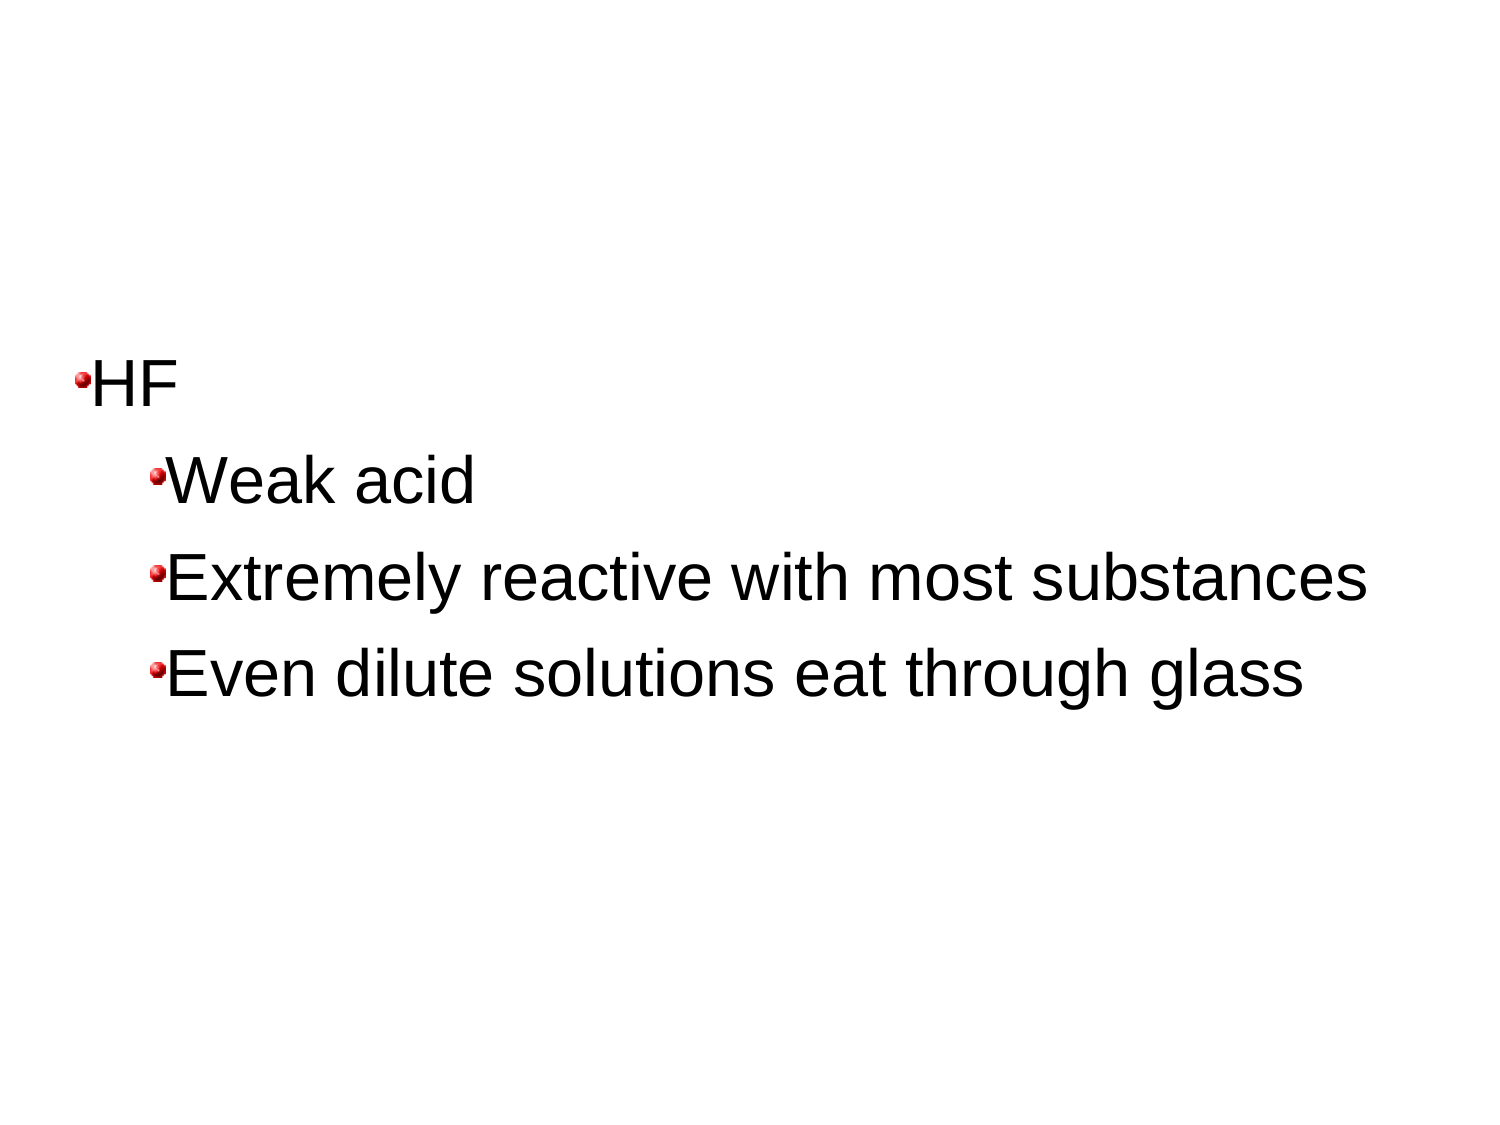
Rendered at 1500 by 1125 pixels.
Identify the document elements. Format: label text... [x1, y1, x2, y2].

subtitle HF Weak acid Extremely reactive with most substances Even dilute solutions eat through glass [75, 45, 1426, 1005]
